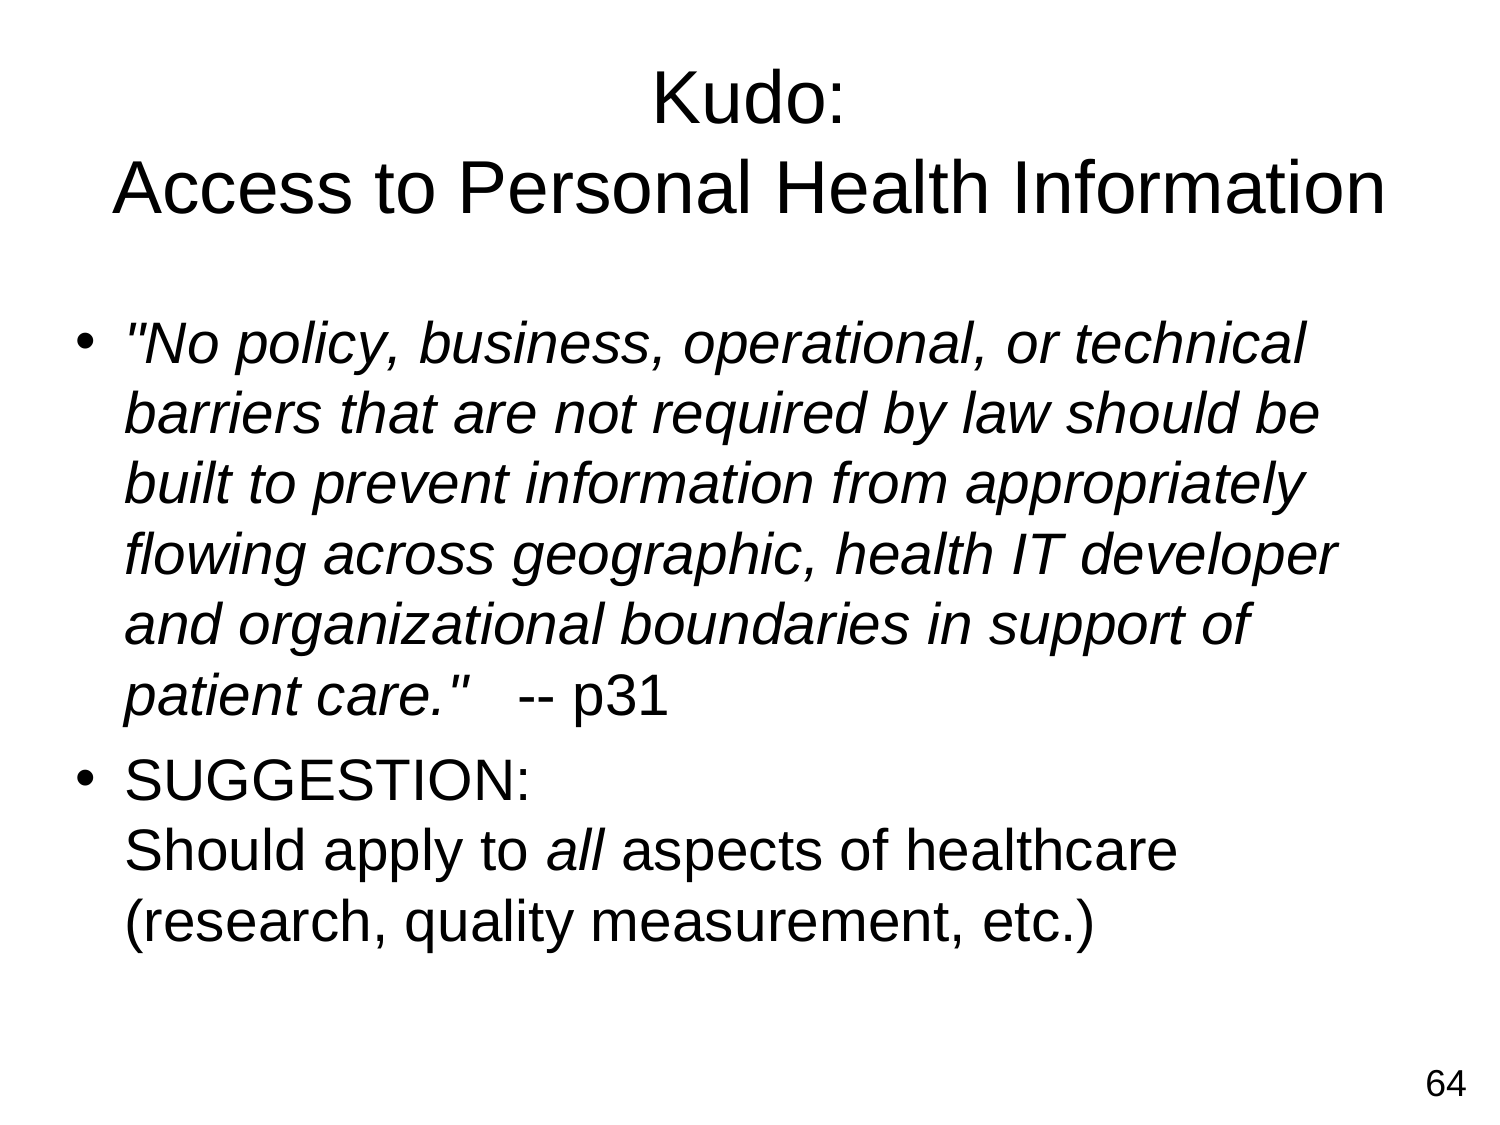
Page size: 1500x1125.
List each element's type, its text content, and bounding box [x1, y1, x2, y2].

title Kudo: Access to Personal Health Information [75, 44, 1425, 233]
list "No policy, business, operational, or technical barriers that are not required by law should be built to prevent information from appropriately flowing across geographic, health IT developer and organizational boundaries in support of patient care." -- p31 SUGGESTION: Should apply to all aspects of healthcare (research, quality measurement, etc.) [75, 304, 1395, 958]
